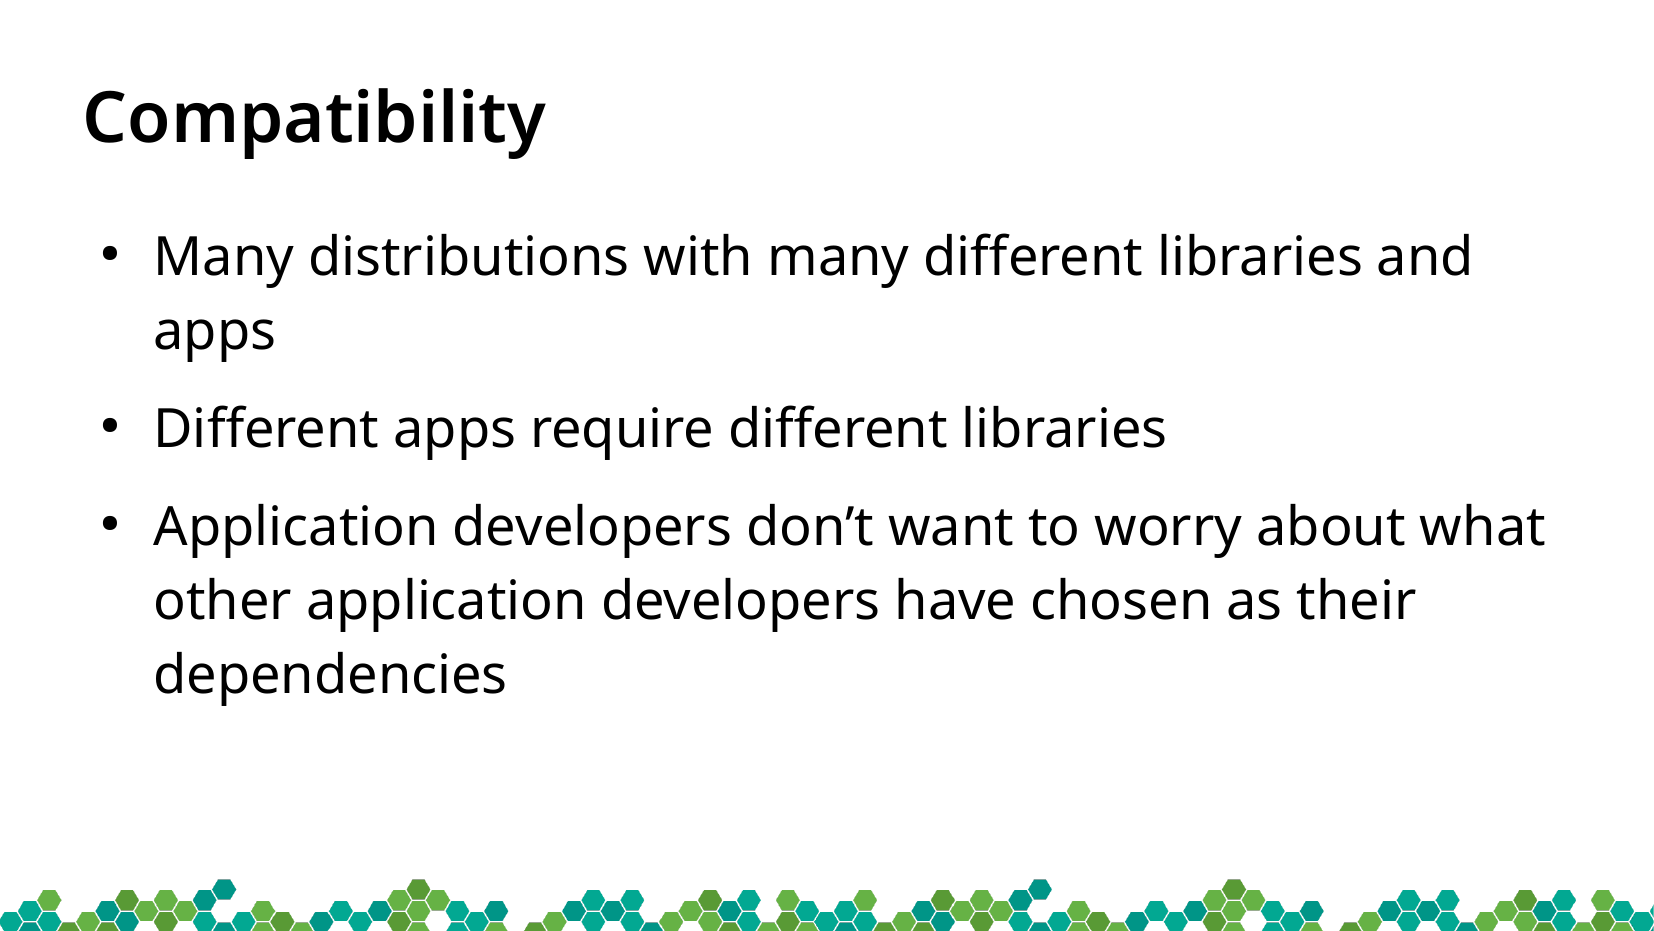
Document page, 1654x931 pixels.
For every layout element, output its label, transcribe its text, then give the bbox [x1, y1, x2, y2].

picture [0, 871, 1654, 931]
title Compatibility [82, 37, 1571, 193]
list Many distributions with many different libraries and apps Different apps require different libraries Application developers don’t want to worry about what other application developers have chosen as their dependencies [82, 217, 1571, 857]
